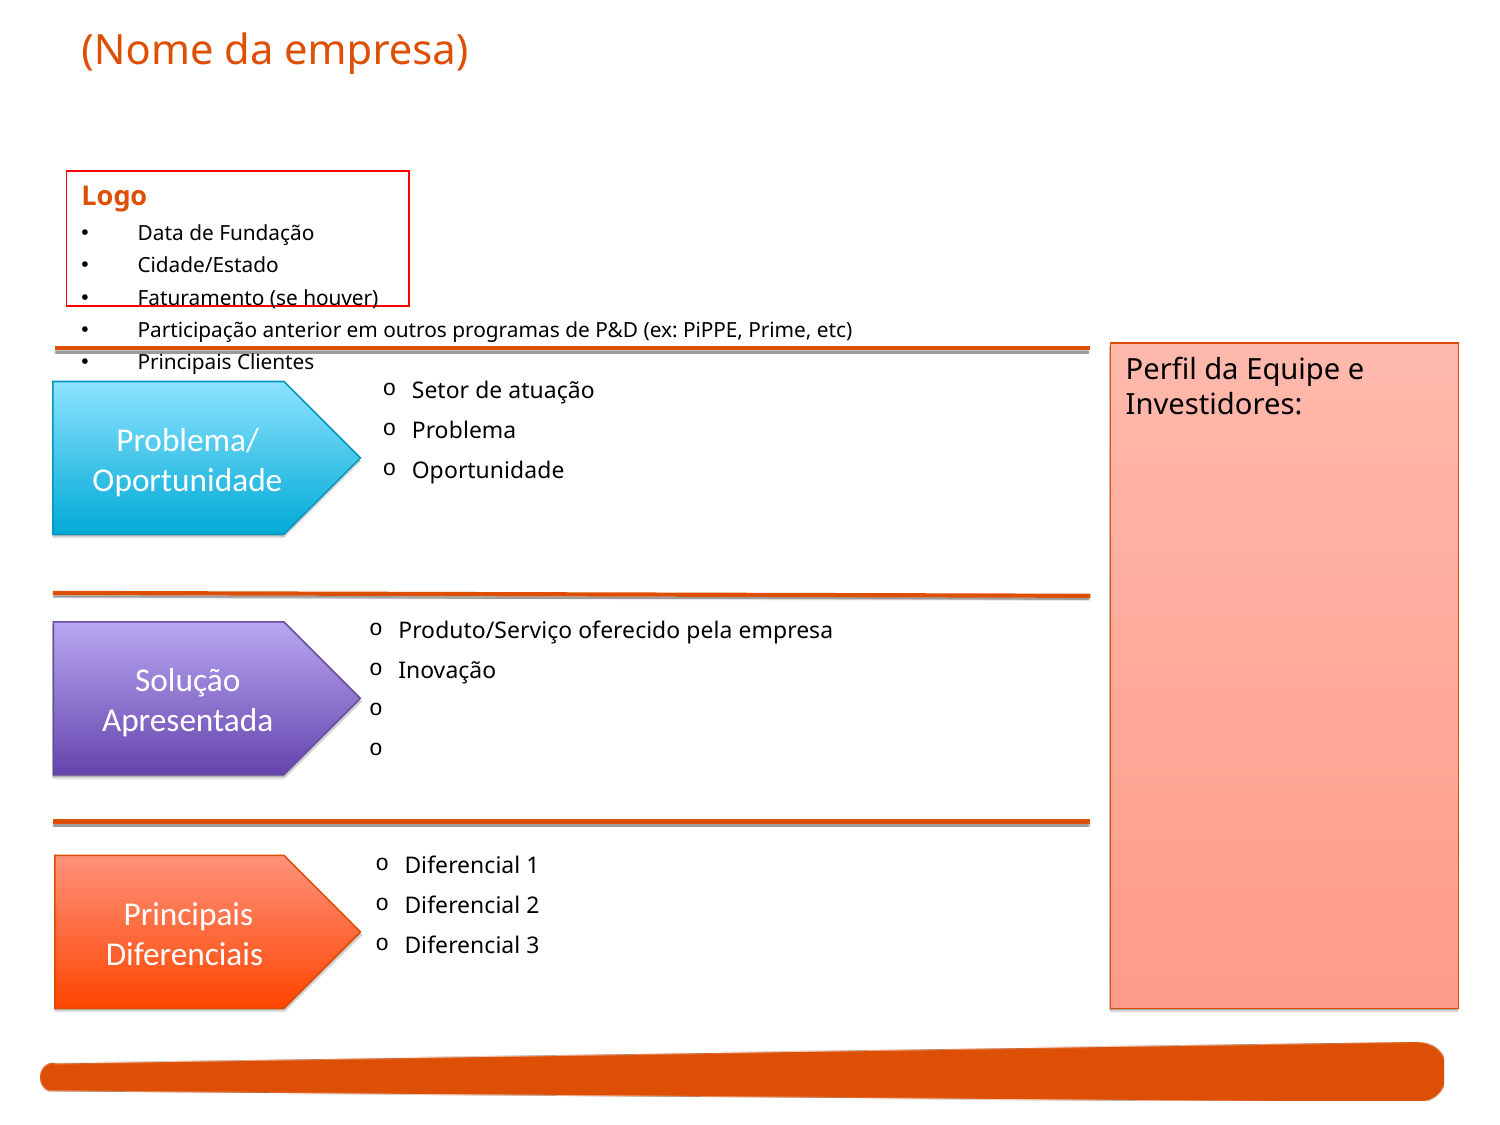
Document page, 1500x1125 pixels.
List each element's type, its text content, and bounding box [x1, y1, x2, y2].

text_box Perfil da Equipe e Investidores: [1111, 343, 1459, 1008]
text_box Setor de atuação Problema Oportunidade [367, 368, 1102, 601]
text_box Problema/ Oportunidade [52, 381, 361, 535]
text_box Solução Apresentada [53, 621, 361, 775]
text_box Principais Diferenciais [54, 855, 360, 1009]
list Data de Fundação Cidade/Estado Faturamento (se houver) Participação anterior em outros programas de P&D (ex: PiPPE, Prime, etc) Principais Clientes [467, 160, 1433, 335]
text_box Produto/Serviço oferecido pela empresa Inovação [354, 607, 1091, 804]
text_box (Nome da empresa) [66, 15, 1417, 143]
text_box Diferencial 1 Diferencial 2 Diferencial 3 [360, 843, 1091, 1048]
text_box Logo [66, 170, 410, 306]
